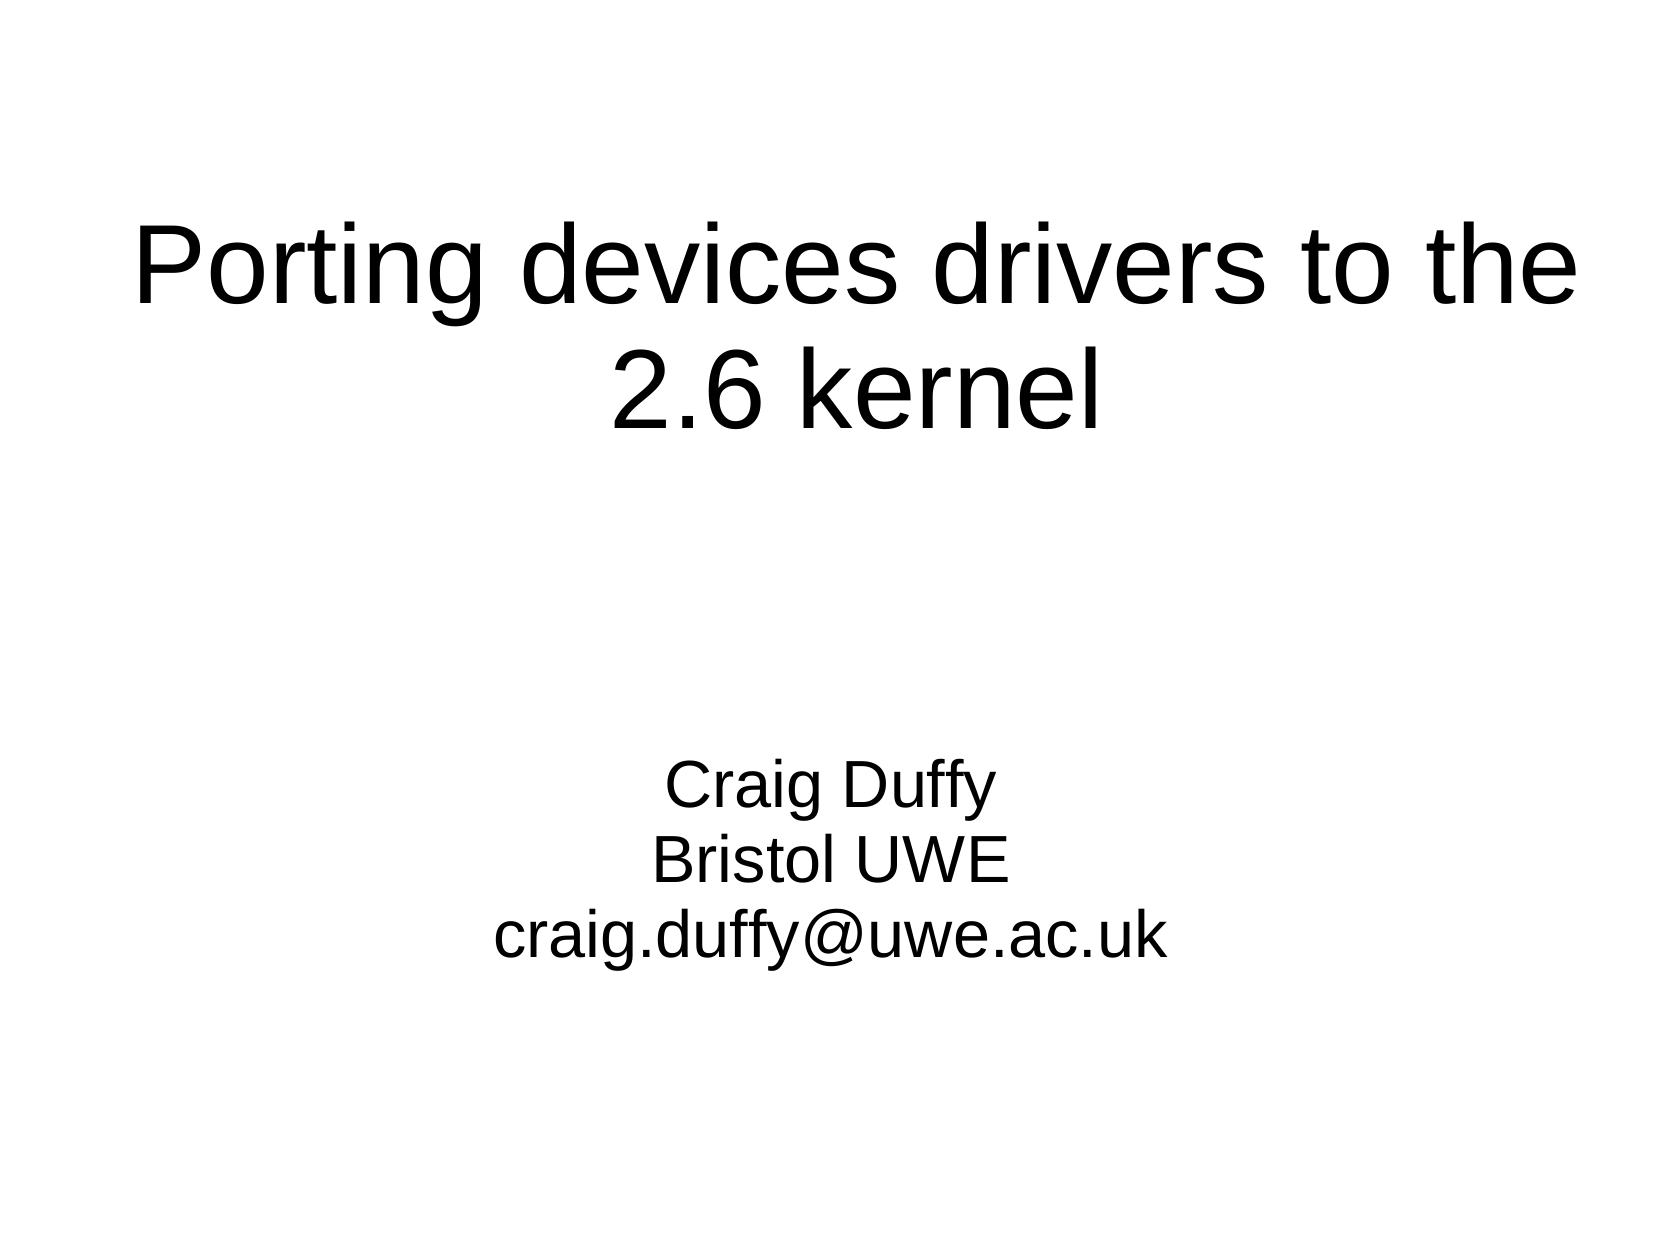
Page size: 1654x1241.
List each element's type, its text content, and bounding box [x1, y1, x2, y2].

subtitle Craig Duffy Bristol UWE craig.duffy@uwe.ac.uk [86, 450, 1576, 1241]
title Porting devices drivers to the 2.6 kernel [112, 187, 1601, 467]
